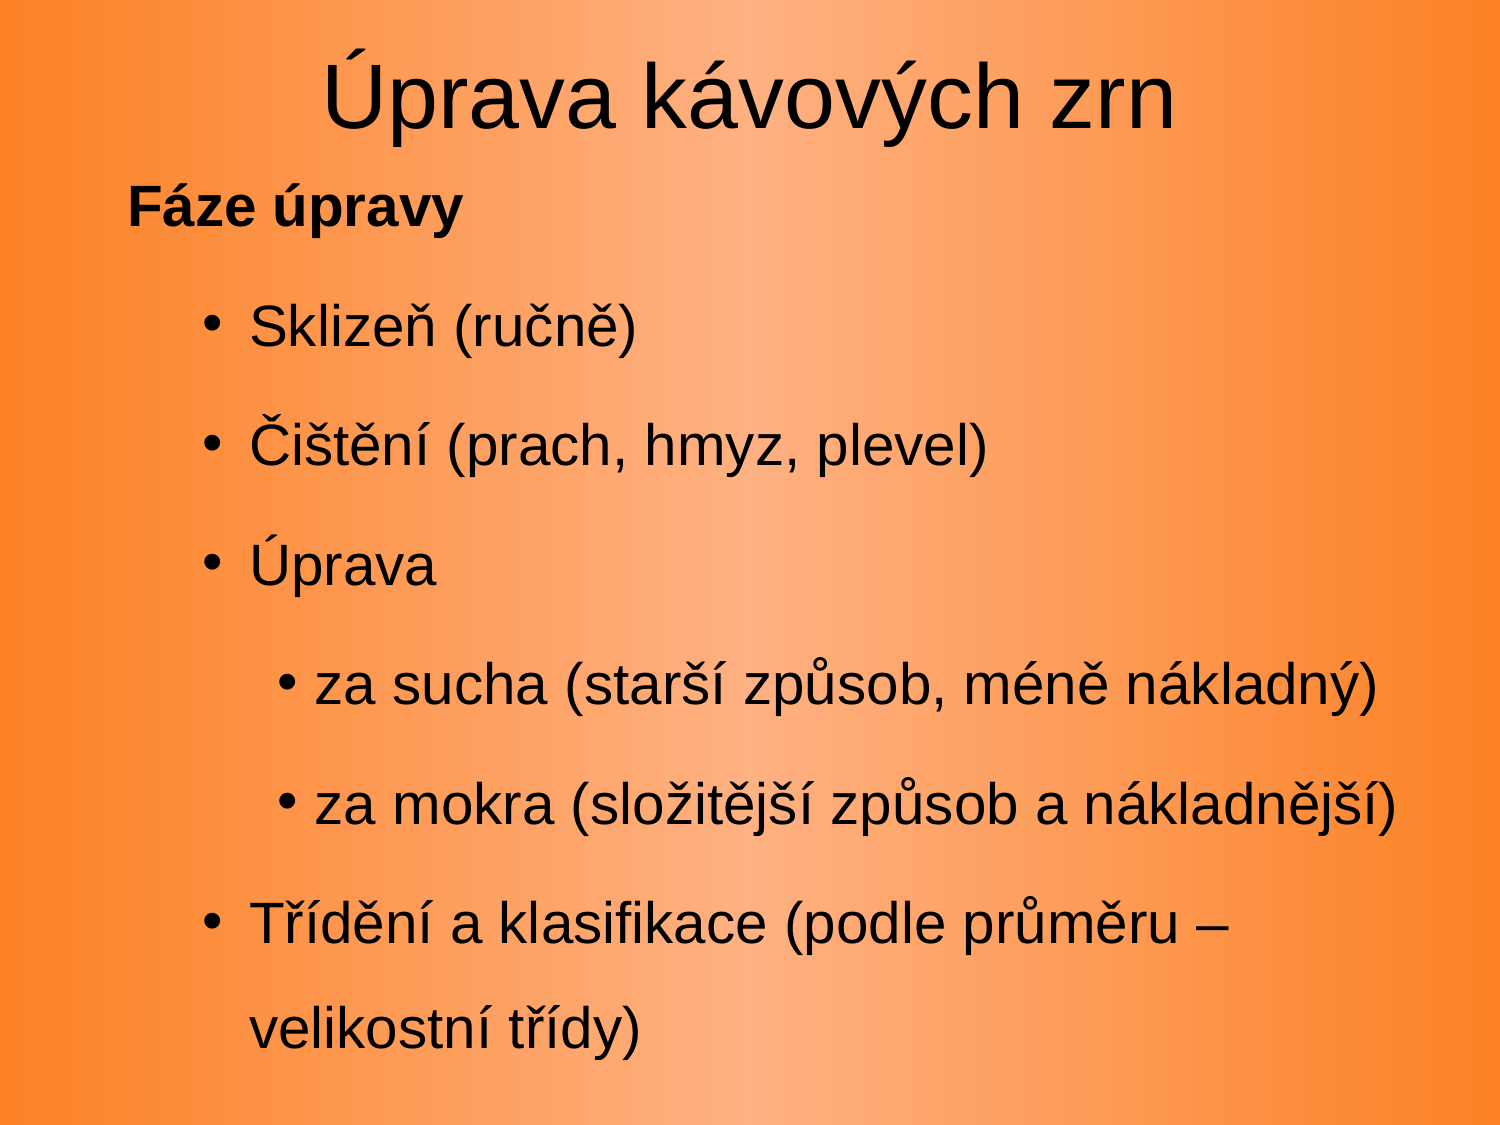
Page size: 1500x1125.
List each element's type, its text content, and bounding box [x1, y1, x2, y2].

title Úprava kávových zrn [112, 29, 1388, 155]
list Fáze úpravy Sklizeň (ručně) Čištění (prach, hmyz, plevel) Úprava za sucha (starší způsob, méně nákladný) za mokra (složitější způsob a nákladnější) Třídění a klasifikace (podle průměru – velikostní třídy) [112, 160, 1423, 1068]
